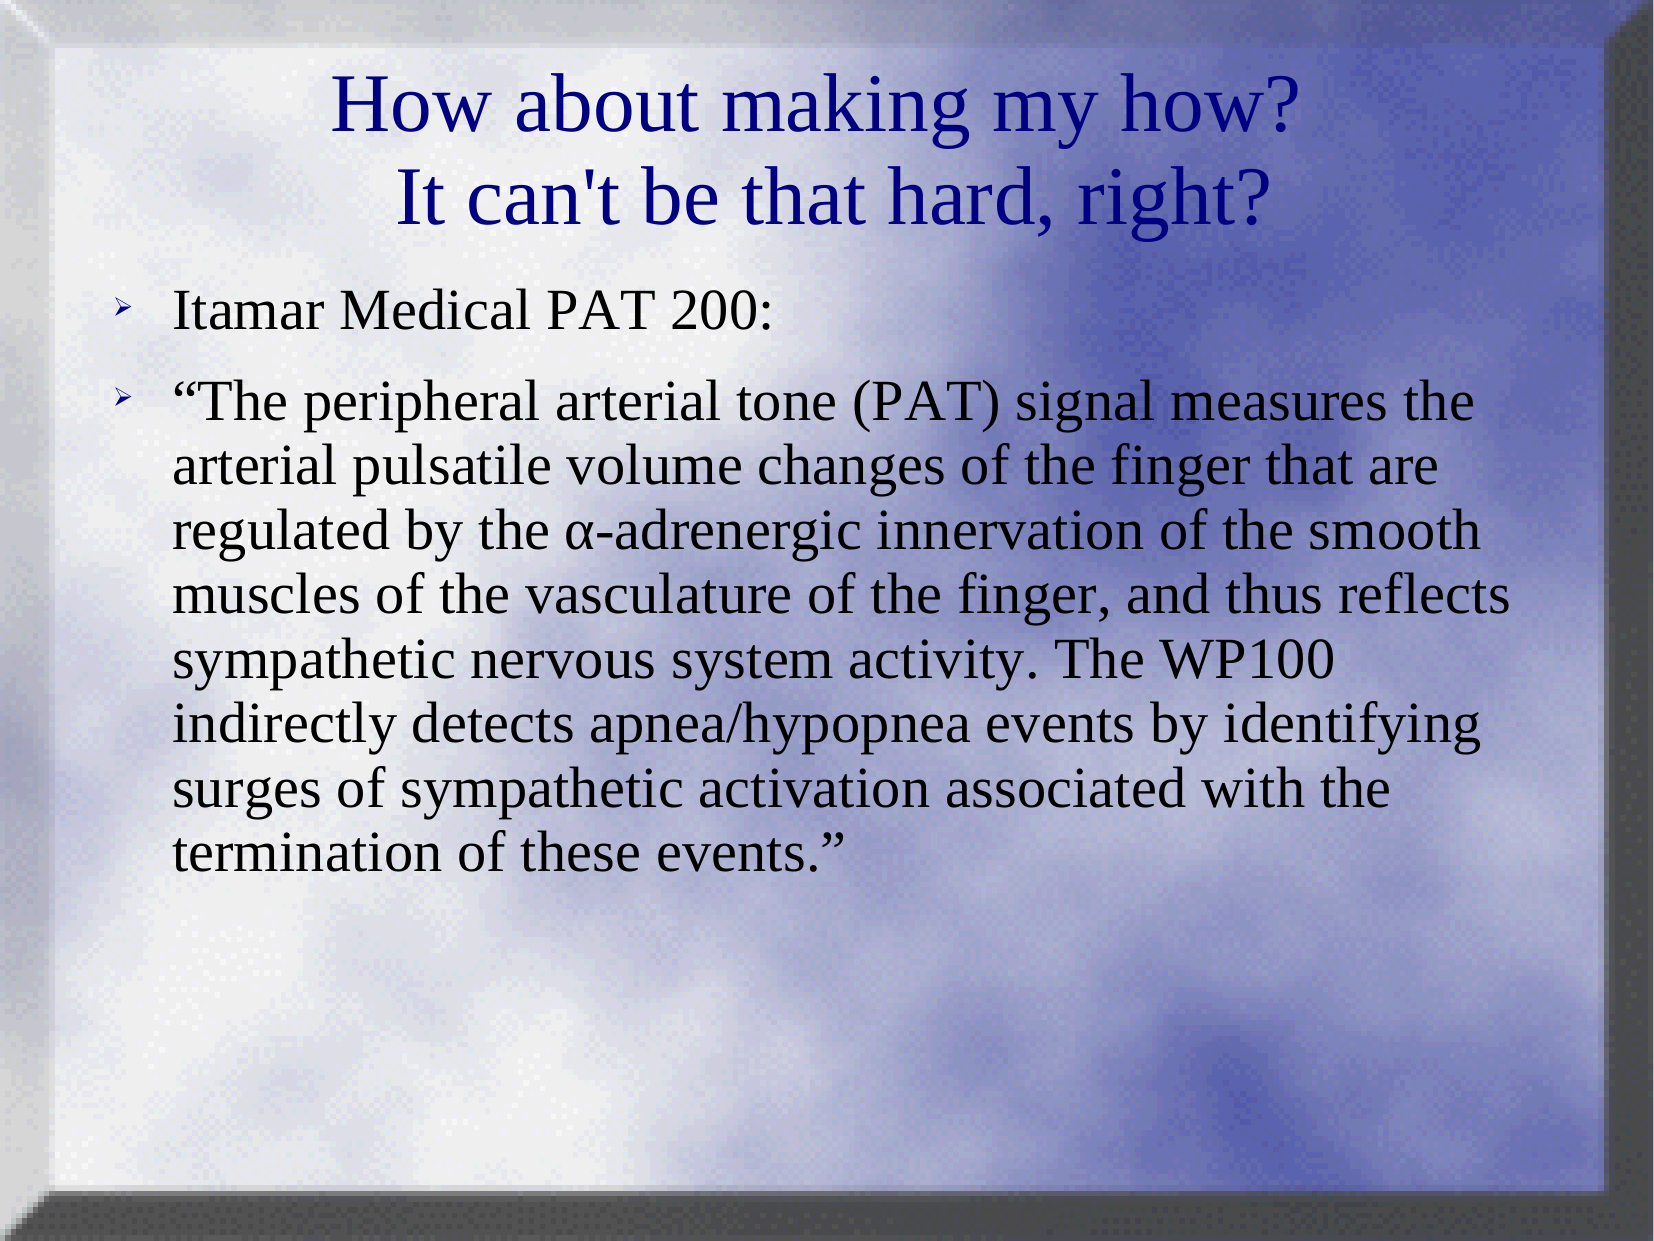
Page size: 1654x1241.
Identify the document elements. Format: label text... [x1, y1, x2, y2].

title How about making my how? It can't be that hard, right? [197, 57, 1436, 243]
picture [0, 0, 1654, 1241]
list Itamar Medical PAT 200: “The peripheral arterial tone (PAT) signal measures the arterial pulsatile volume changes of the finger that are regulated by the α-adrenergic innervation of the smooth muscles of the vasculature of the finger, and thus reflects sympathetic nervous system activity. The WP100 indirectly detects apnea/hypopnea events by identifying surges of sympathetic activation associated with the termination of these events.” [112, 277, 1526, 1083]
